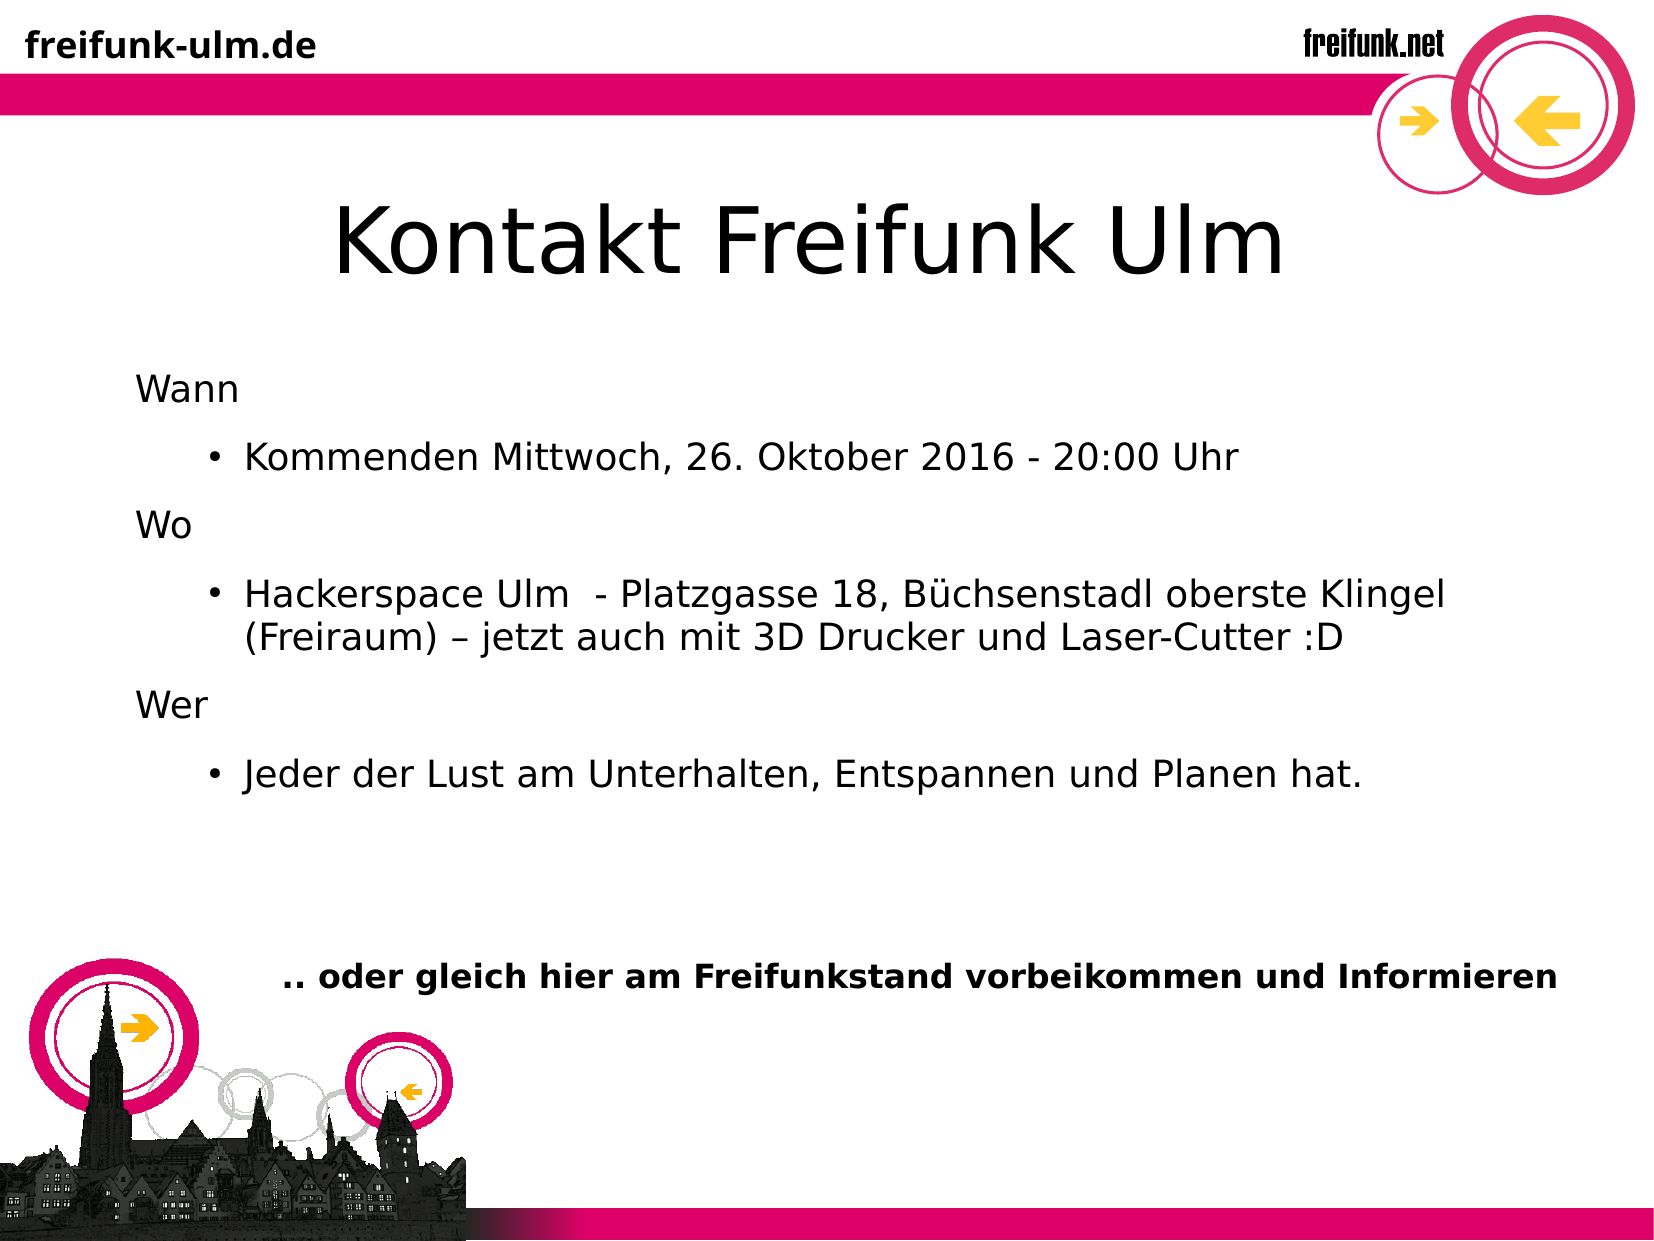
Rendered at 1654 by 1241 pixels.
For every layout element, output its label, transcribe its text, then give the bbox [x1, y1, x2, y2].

picture [0, 955, 1654, 1241]
text_box Wann Kommenden Mittwoch, 26. Oktober 2016 - 20:00 Uhr Wo Hackerspace Ulm - Platzgasse 18, Büchsenstadl oberste Klingel (Freiraum) – jetzt auch mit 3D Drucker und Laser-Cutter :D Wer Jeder der Lust am Unterhalten, Entspannen und Planen hat. [120, 360, 1546, 907]
title Kontakt Freifunk Ulm [180, 196, 1441, 310]
text_box .. oder gleich hier am Freifunkstand vorbeikommen und Informieren [266, 950, 1576, 1004]
picture [0, 15, 1636, 196]
